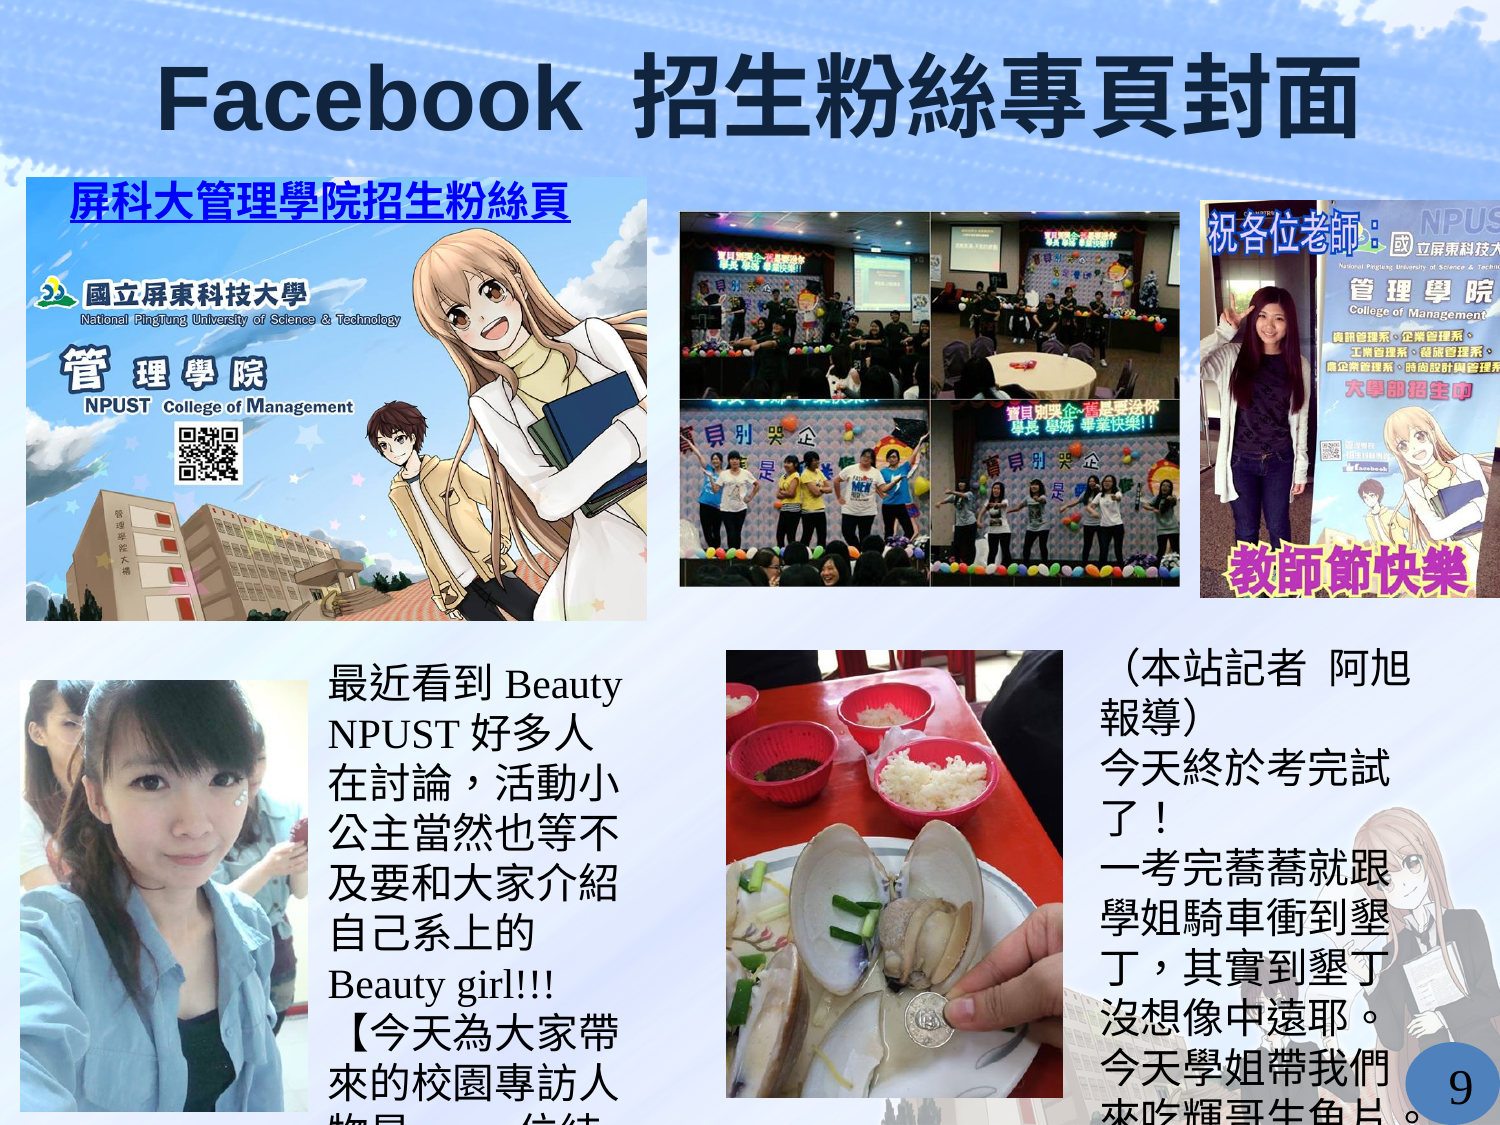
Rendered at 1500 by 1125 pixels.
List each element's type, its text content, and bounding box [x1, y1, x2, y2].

picture [20, 680, 308, 1112]
text_box （本站記者 阿旭報導） 今天終於考完試了！ 一考完蕎蕎就跟學姐騎車衝到墾丁，其實到墾丁沒想像中遠耶。 今天學姐帶我們來吃輝哥生魚片。 [1084, 633, 1439, 1125]
text_box 最近看到Beauty NPUST好多人在討論，活動小公主當然也等不及要和大家介紹自己系上的Beauty girl!!! 【今天為大家帶來的校園專訪人物是 – 一位純簡的跳舞女孩 阮靖雯】 Q01:在兼顧學業同時，甚麼時候開始參加社團? [312, 649, 644, 1125]
picture [1200, 200, 1500, 598]
picture [679, 211, 1180, 587]
text_box <編號> [1439, 1046, 1489, 1125]
picture [26, 177, 647, 621]
text_box [1439, 1042, 1473, 1046]
title Facebook 招生粉絲專頁封面 [85, 0, 1436, 188]
text_box [1489, 1057, 1500, 1110]
text_box 屏科大管理學院招生粉絲頁 [55, 167, 607, 243]
picture [726, 650, 1063, 1098]
